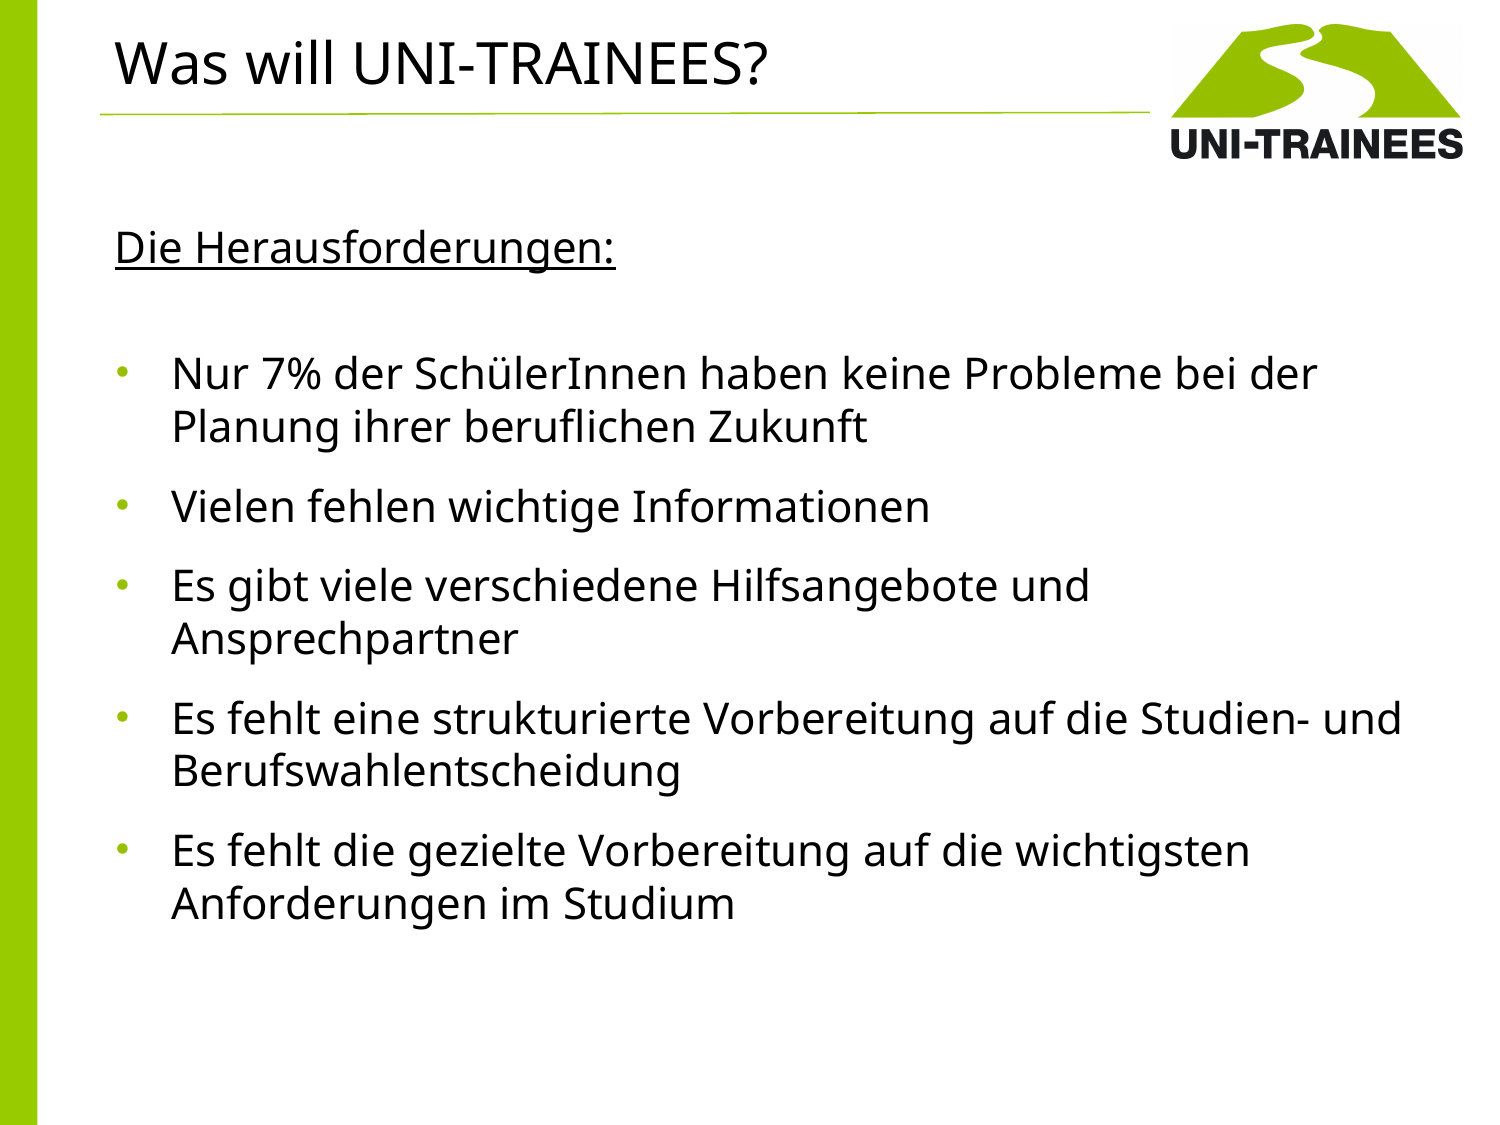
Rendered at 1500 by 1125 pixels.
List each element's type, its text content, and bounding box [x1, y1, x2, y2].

picture [1171, 24, 1463, 159]
title Was will UNI-TRAINEES? [100, 10, 1152, 113]
list Nur 7% der SchülerInnen haben keine Probleme bei der Planung ihrer beruflichen Zukunft Vielen fehlen wichtige Informationen Es gibt viele verschiedene Hilfsangebote und Ansprechpartner Es fehlt eine strukturierte Vorbereitung auf die Studien- und Berufswahlentscheidung Es fehlt die gezielte Vorbereitung auf die wichtigsten Anforderungen im Studium [100, 338, 1436, 977]
title Die Herausforderungen: [100, 190, 1152, 303]
